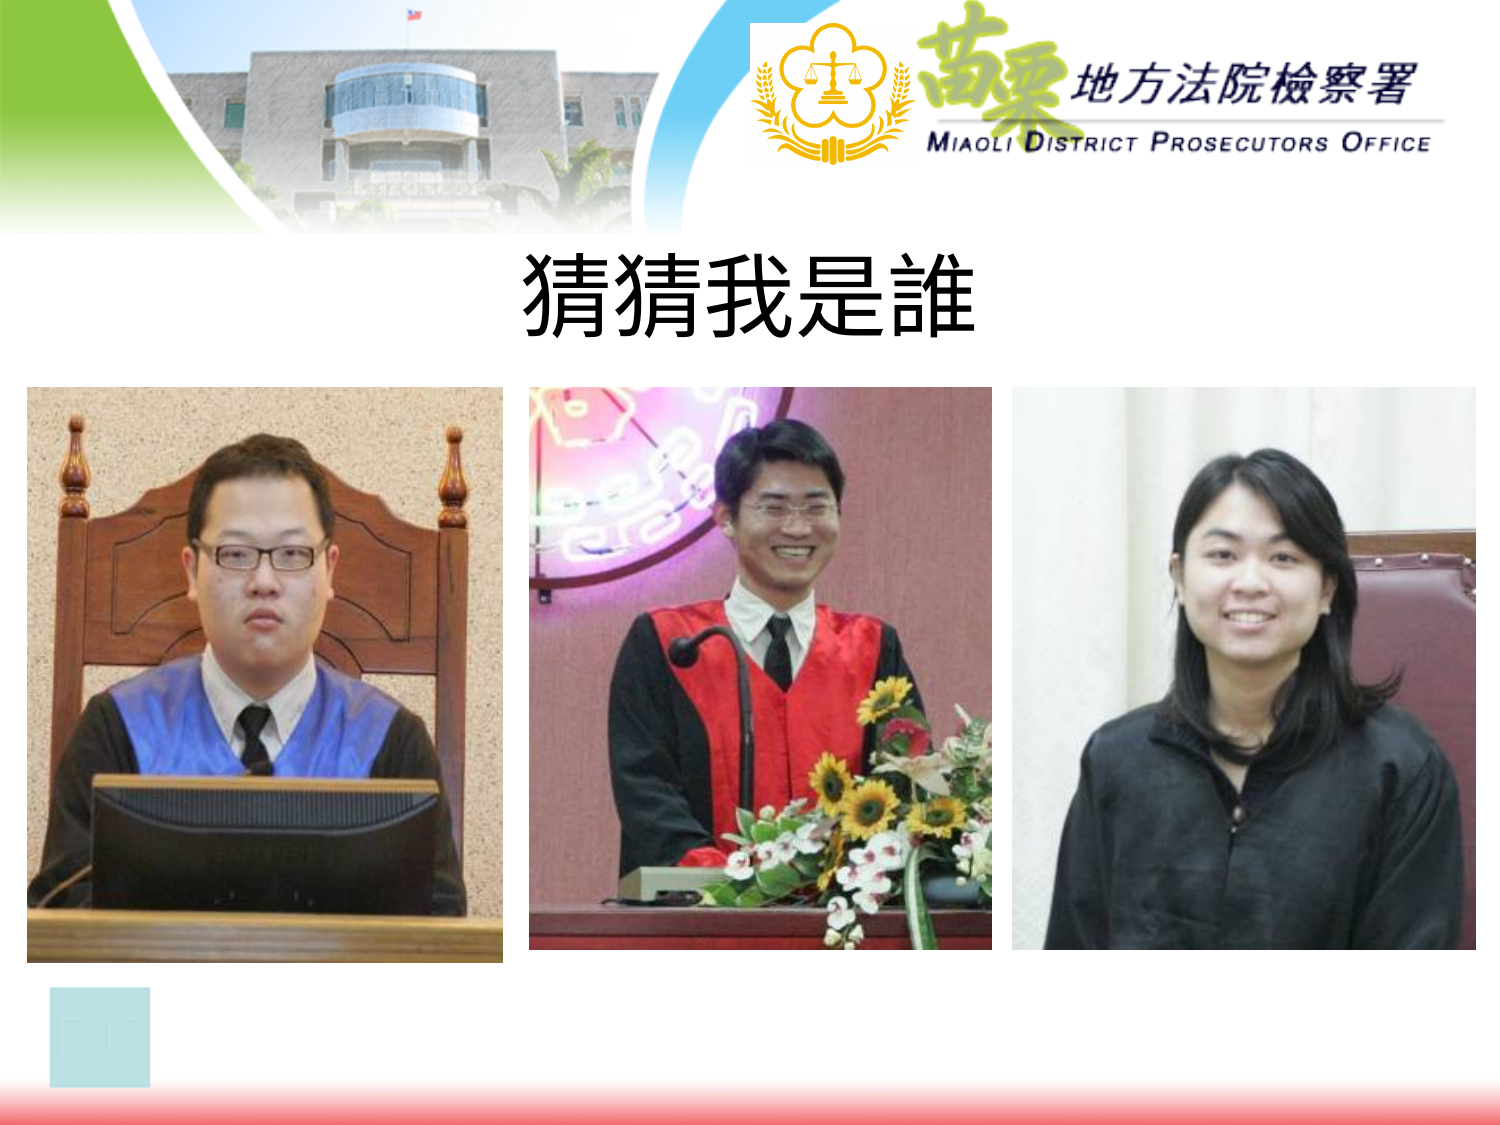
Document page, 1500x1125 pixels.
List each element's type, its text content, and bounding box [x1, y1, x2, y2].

picture [529, 387, 992, 950]
text_box [49, 987, 151, 1088]
title 猜猜我是誰 [75, 200, 1426, 388]
picture [27, 387, 503, 963]
picture [1012, 387, 1476, 951]
